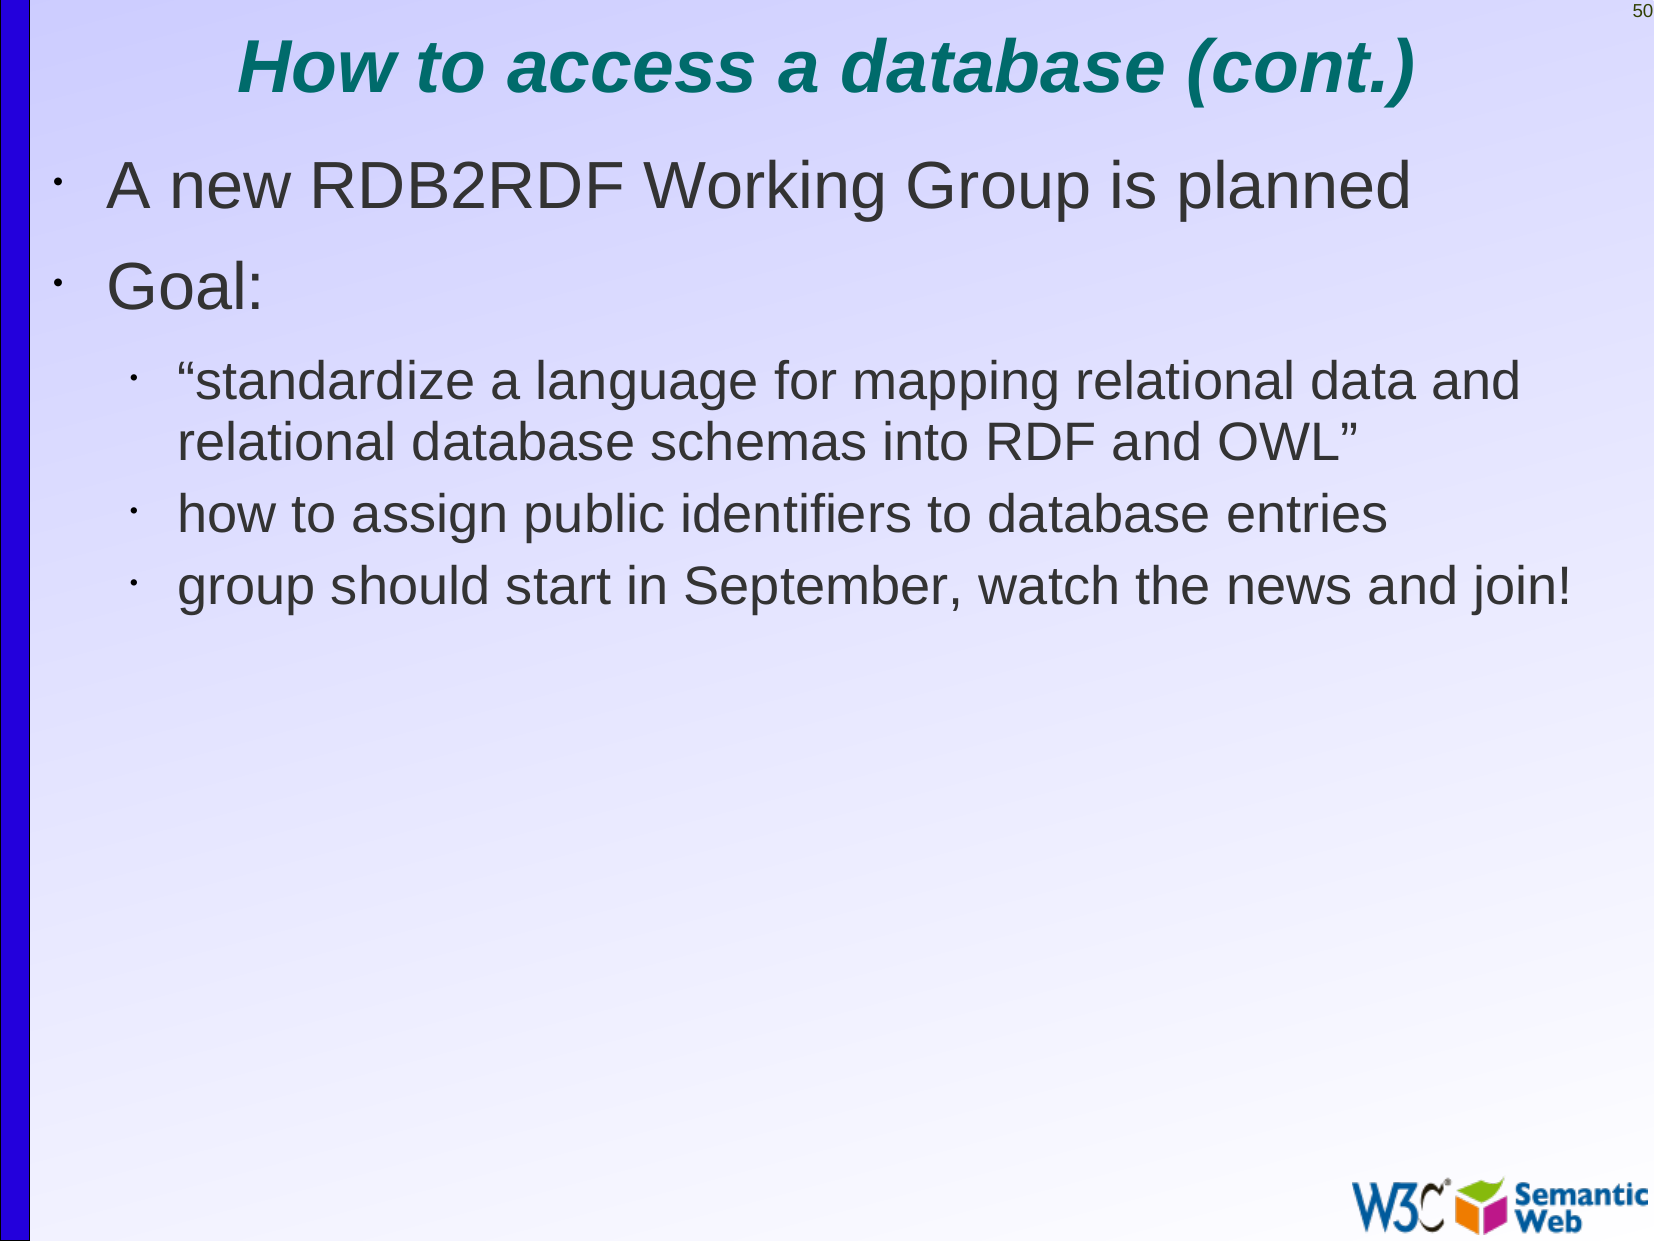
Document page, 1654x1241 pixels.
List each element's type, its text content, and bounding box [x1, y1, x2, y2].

picture [1352, 1175, 1648, 1235]
title How to access a database (cont.) [0, 5, 1654, 125]
list A new RDB2RDF Working Group is planned Goal: “standardize a language for mapping relational data and relational database schemas into RDF and OWL” how to assign public identifiers to database entries group should start in September, watch the news and join! [35, 147, 1618, 1119]
